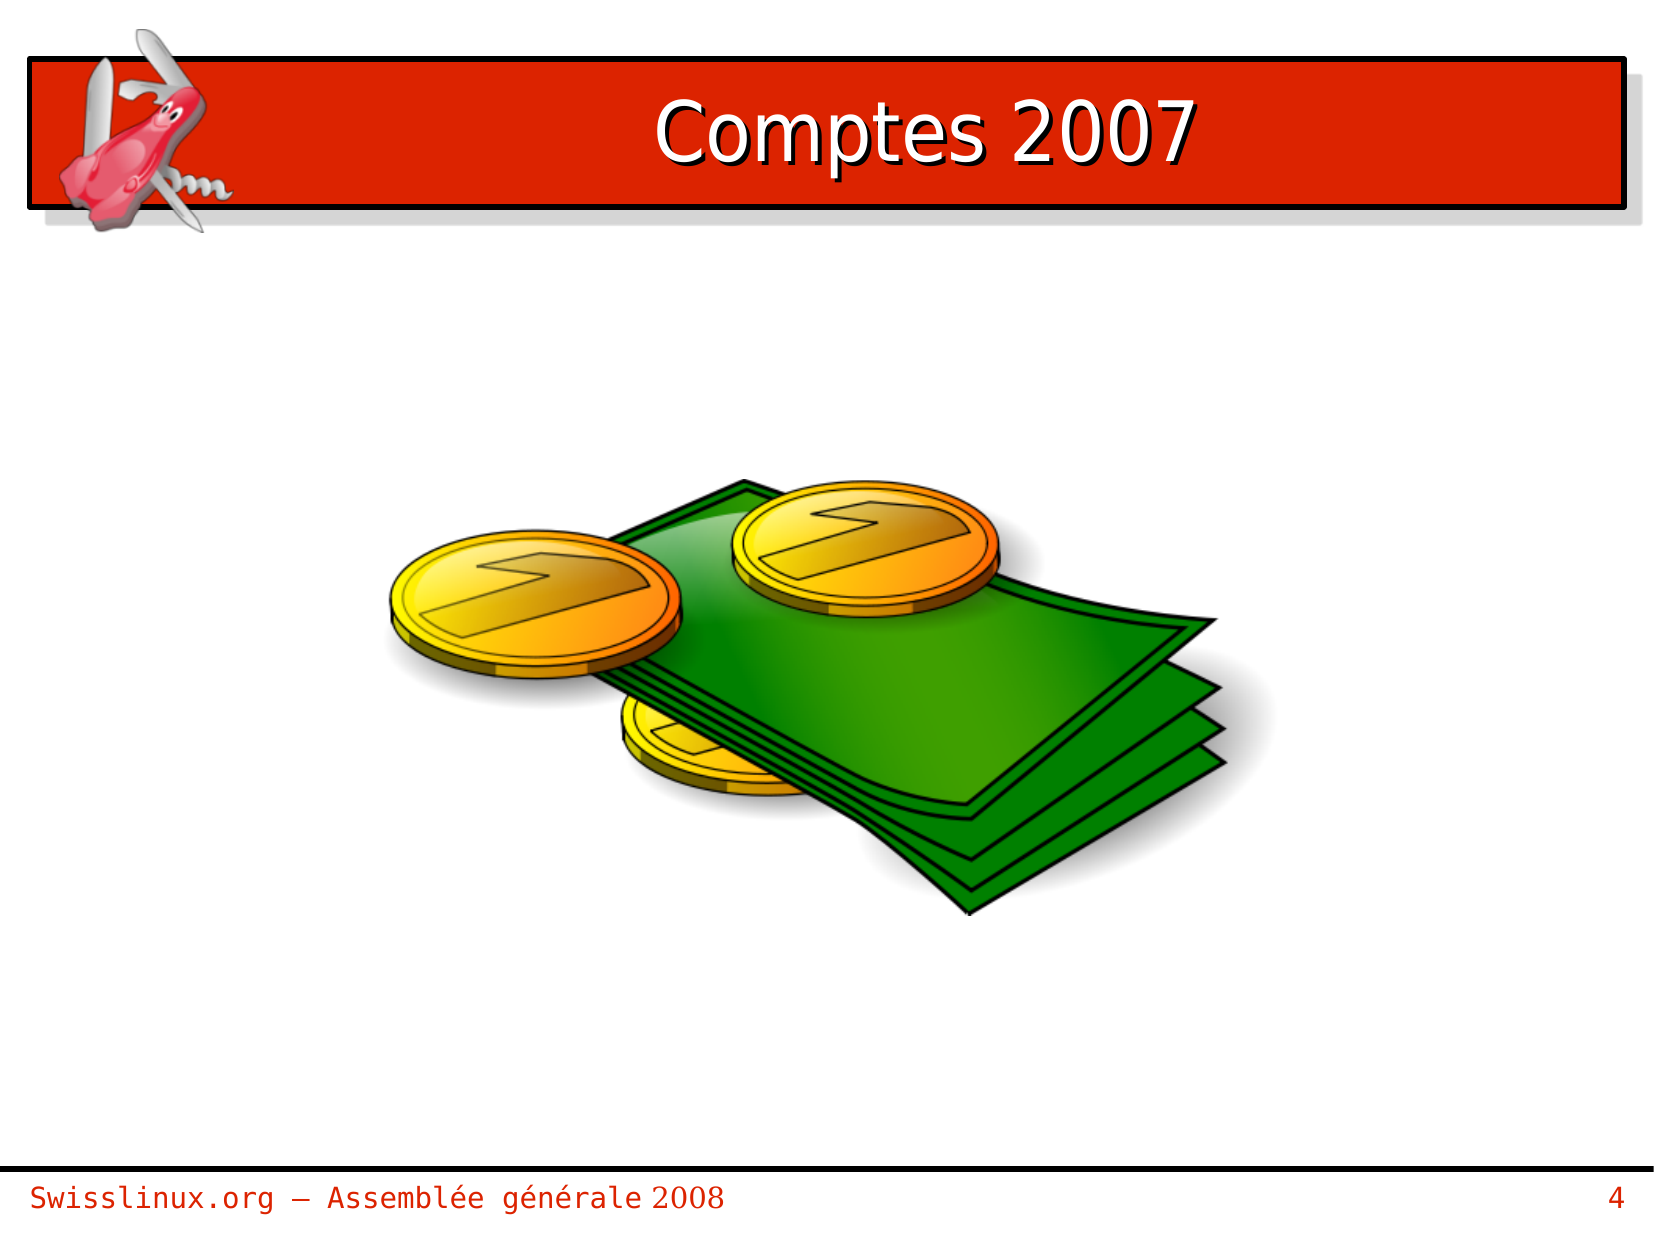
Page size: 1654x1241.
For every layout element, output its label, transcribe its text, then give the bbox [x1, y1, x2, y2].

title Comptes 2007 [259, 84, 1595, 182]
picture [383, 479, 1278, 916]
picture [59, 29, 234, 233]
